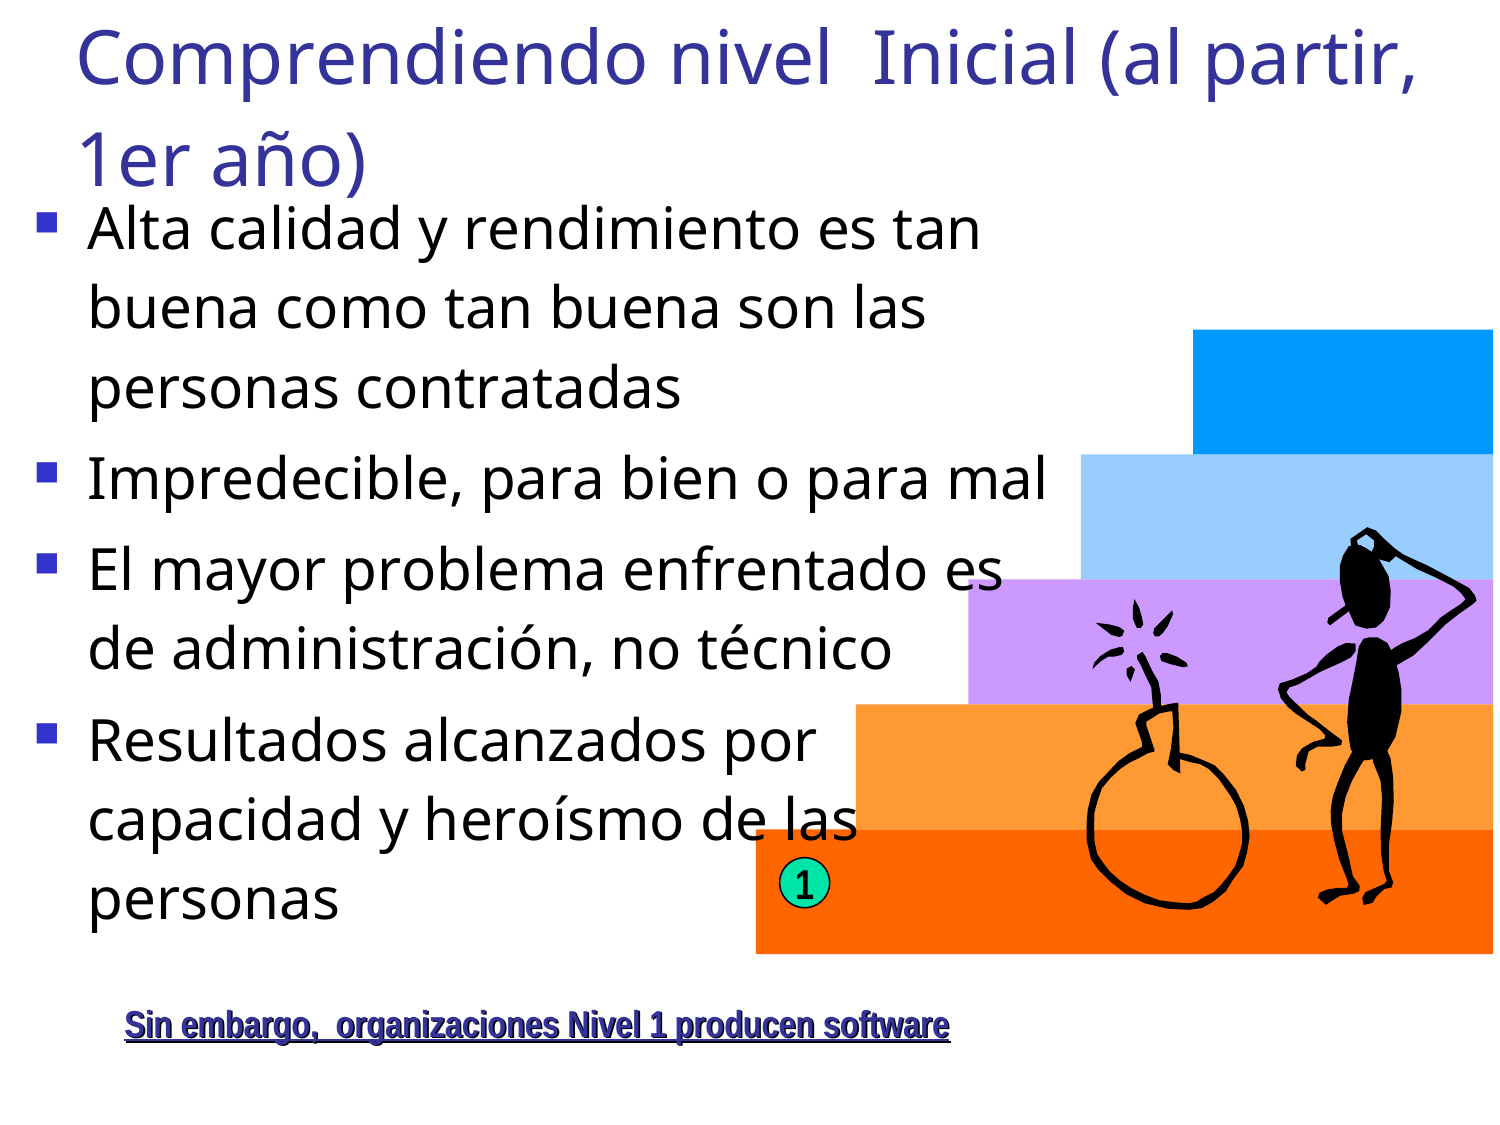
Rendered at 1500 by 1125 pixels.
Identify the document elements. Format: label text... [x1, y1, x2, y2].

list Alta calidad y rendimiento es tan buena como tan buena son las personas contratadas Impredecible, para bien o para mal El mayor problema enfrentado es de administración, no técnico Resultados alcanzados por capacidad y heroísmo de las personas [33, 187, 1055, 931]
chart [1086, 527, 1477, 910]
text_box [755, 329, 1494, 955]
title Comprendiendo nivel Inicial (al partir, 1er año) [75, 8, 1449, 205]
text_box Sin embargo, organizaciones Nivel 1 producen software [109, 997, 1500, 1053]
